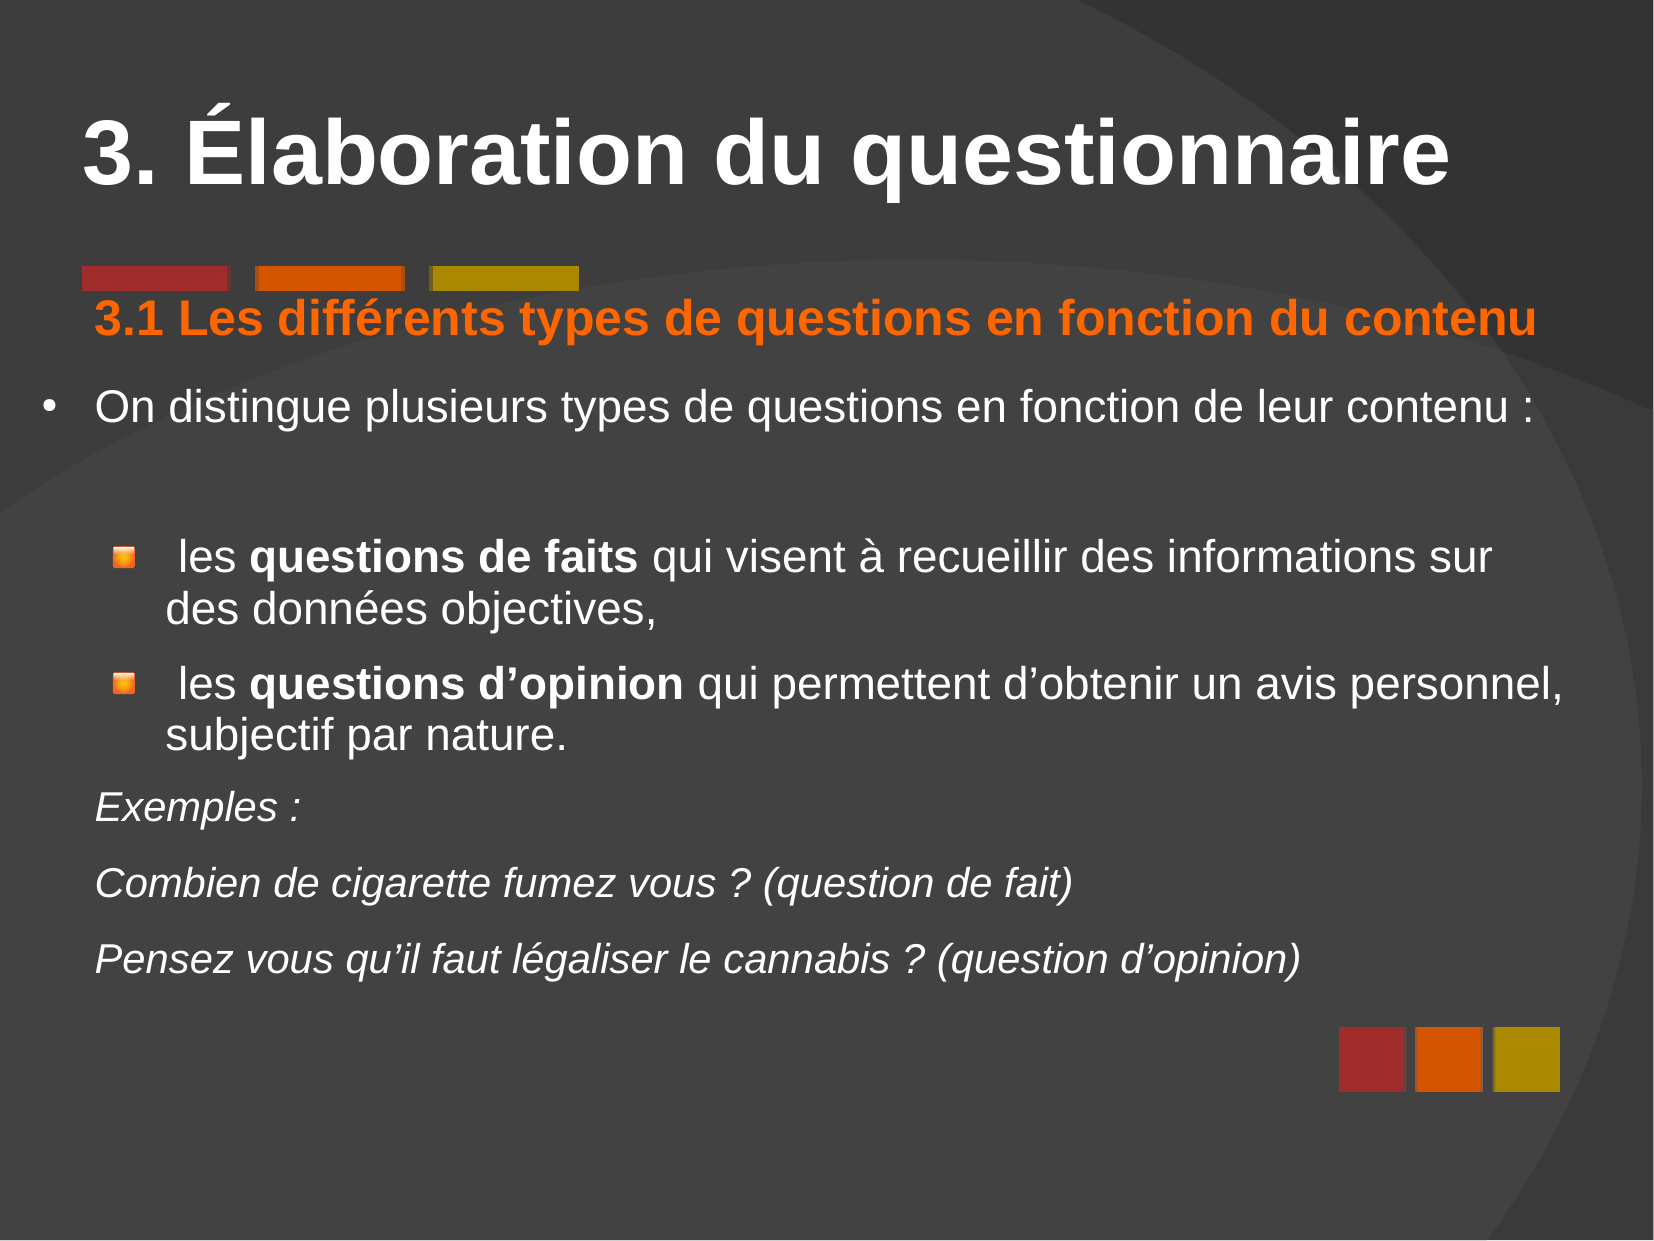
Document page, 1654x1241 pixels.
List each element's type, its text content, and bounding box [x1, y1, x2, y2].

picture [1339, 1027, 1560, 1092]
picture [82, 266, 579, 290]
title 3. Élaboration du questionnaire [82, 49, 1571, 257]
list 3.1 Les différents types de questions en fonction du contenu On distingue plusieurs types de questions en fonction de leur contenu : les questions de faits qui visent à recueillir des informations sur des données objectives, les questions d’opinion qui permettent d’obtenir un avis personnel, subjectif par nature. Exemples : Combien de cigarette fumez vous ? (question de fait) Pensez vous qu’il faut légaliser le cannabis ? (question d’opinion) [23, 290, 1571, 1010]
